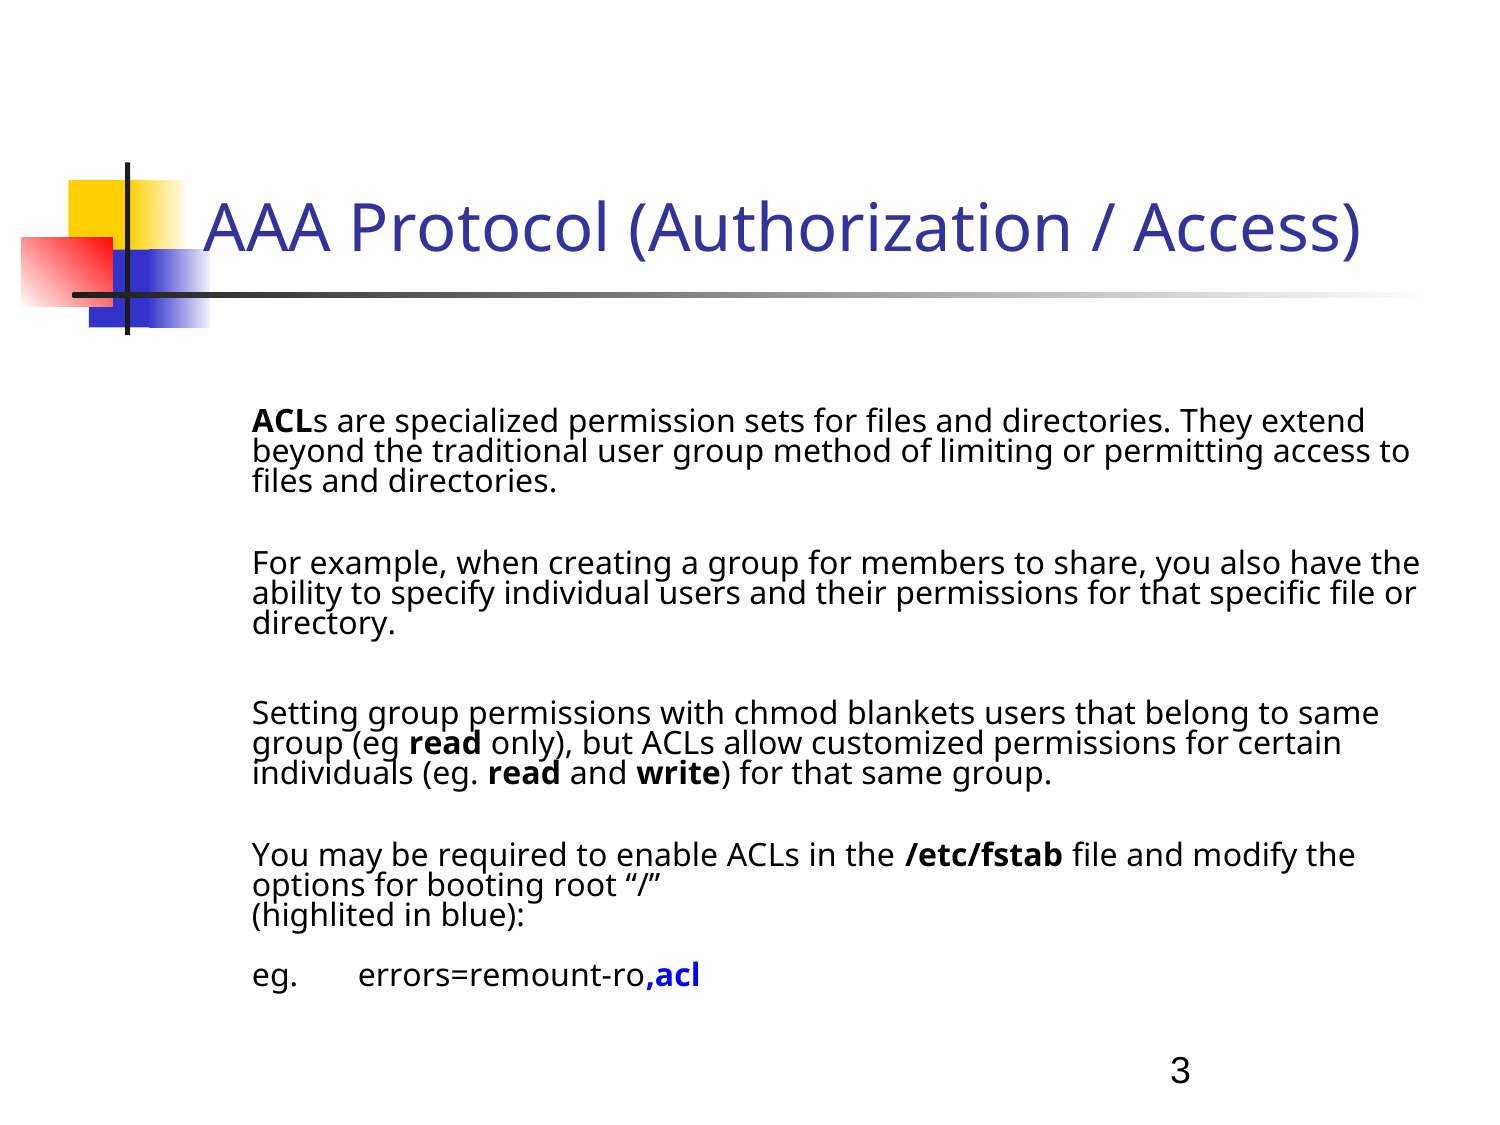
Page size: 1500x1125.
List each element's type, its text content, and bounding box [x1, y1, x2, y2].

list ACLs are specialized permission sets for files and directories. They extend beyond the traditional user group method of limiting or permitting access to files and directories. For example, when creating a group for members to share, you also have the ability to specify individual users and their permissions for that specific file or directory. Setting group permissions with chmod blankets users that belong to same group (eg read only), but ACLs allow customized permissions for certain individuals (eg. read and write) for that same group. You may be required to enable ACLs in the /etc/fstab file and modify the options for booting root “/” (highlited in blue): eg. errors=remount-ro,acl [193, 331, 1469, 1007]
title AAA Protocol (Authorization / Access) [188, 35, 1468, 276]
